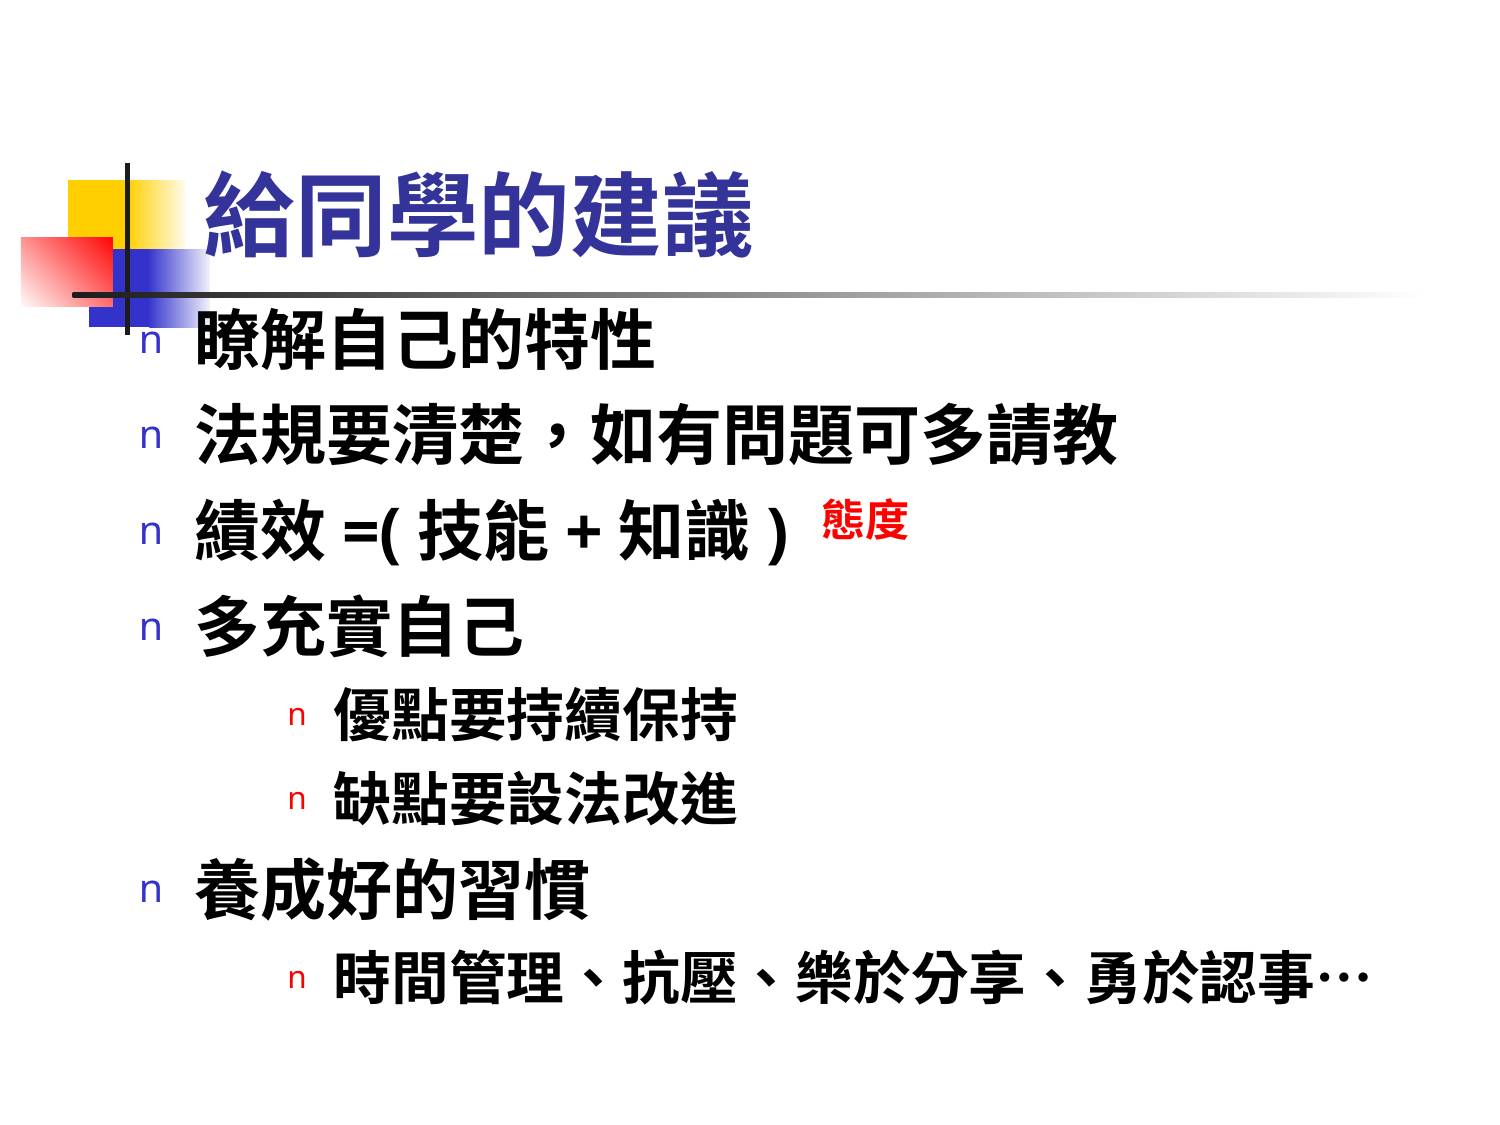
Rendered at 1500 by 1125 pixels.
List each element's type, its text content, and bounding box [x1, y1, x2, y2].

title 給同學的建議 [188, 35, 1468, 275]
list 瞭解自己的特性 法規要清楚，如有問題可多請教 績效=(技能+知識) 態度 多充實自己 優點要持續保持 缺點要設法改進 養成好的習慣 時間管理、抗壓、樂於分享、勇於認事… [123, 290, 1399, 1035]
